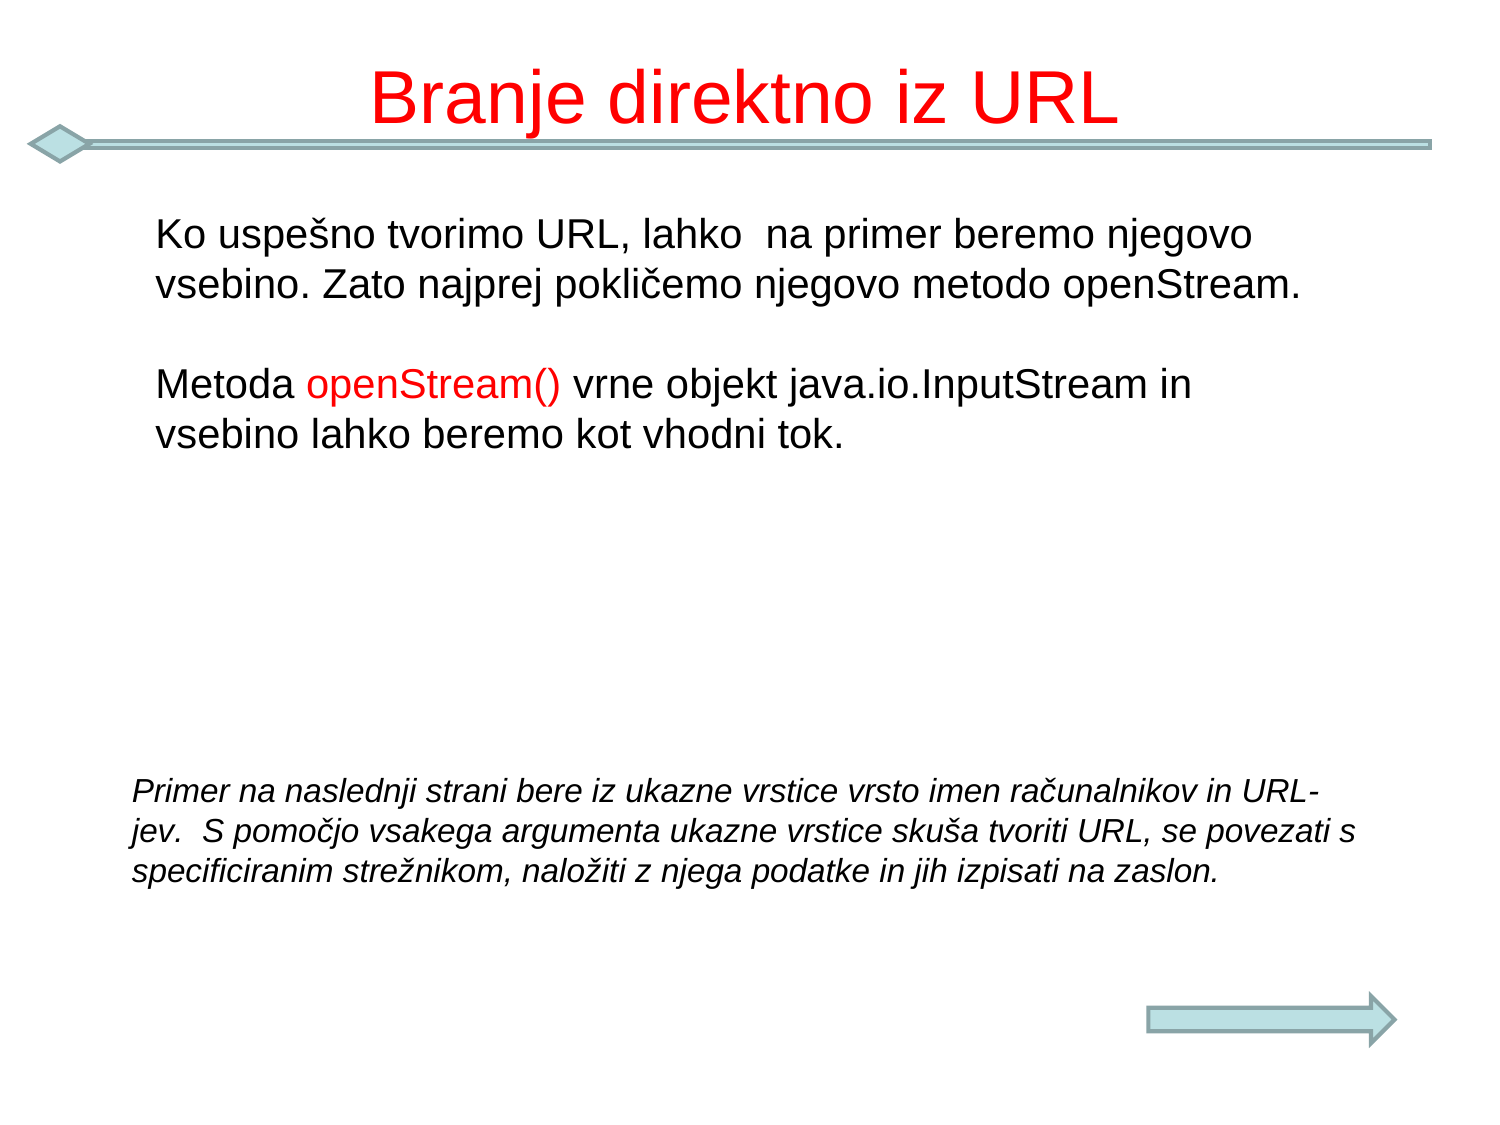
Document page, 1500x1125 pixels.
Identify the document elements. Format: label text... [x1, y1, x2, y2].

text_box Ko uspešno tvorimo URL, lahko na primer beremo njegovo vsebino. Zato najprej pokličemo njegovo metodo openStream. Metoda openStream() vrne objekt java.io.InputStream in vsebino lahko beremo kot vhodni tok. [140, 199, 1325, 515]
text_box Primer na naslednji strani bere iz ukazne vrstice vrsto imen računalnikov in URL-jev. S pomočjo vsakega argumenta ukazne vrstice skuša tvoriti URL, se povezati s specificiranim strežnikom, naložiti z njega podatke in jih izpisati na zaslon. [117, 761, 1383, 937]
text_box [1148, 996, 1395, 1044]
title Branje direktno iz URL [70, 0, 1421, 188]
